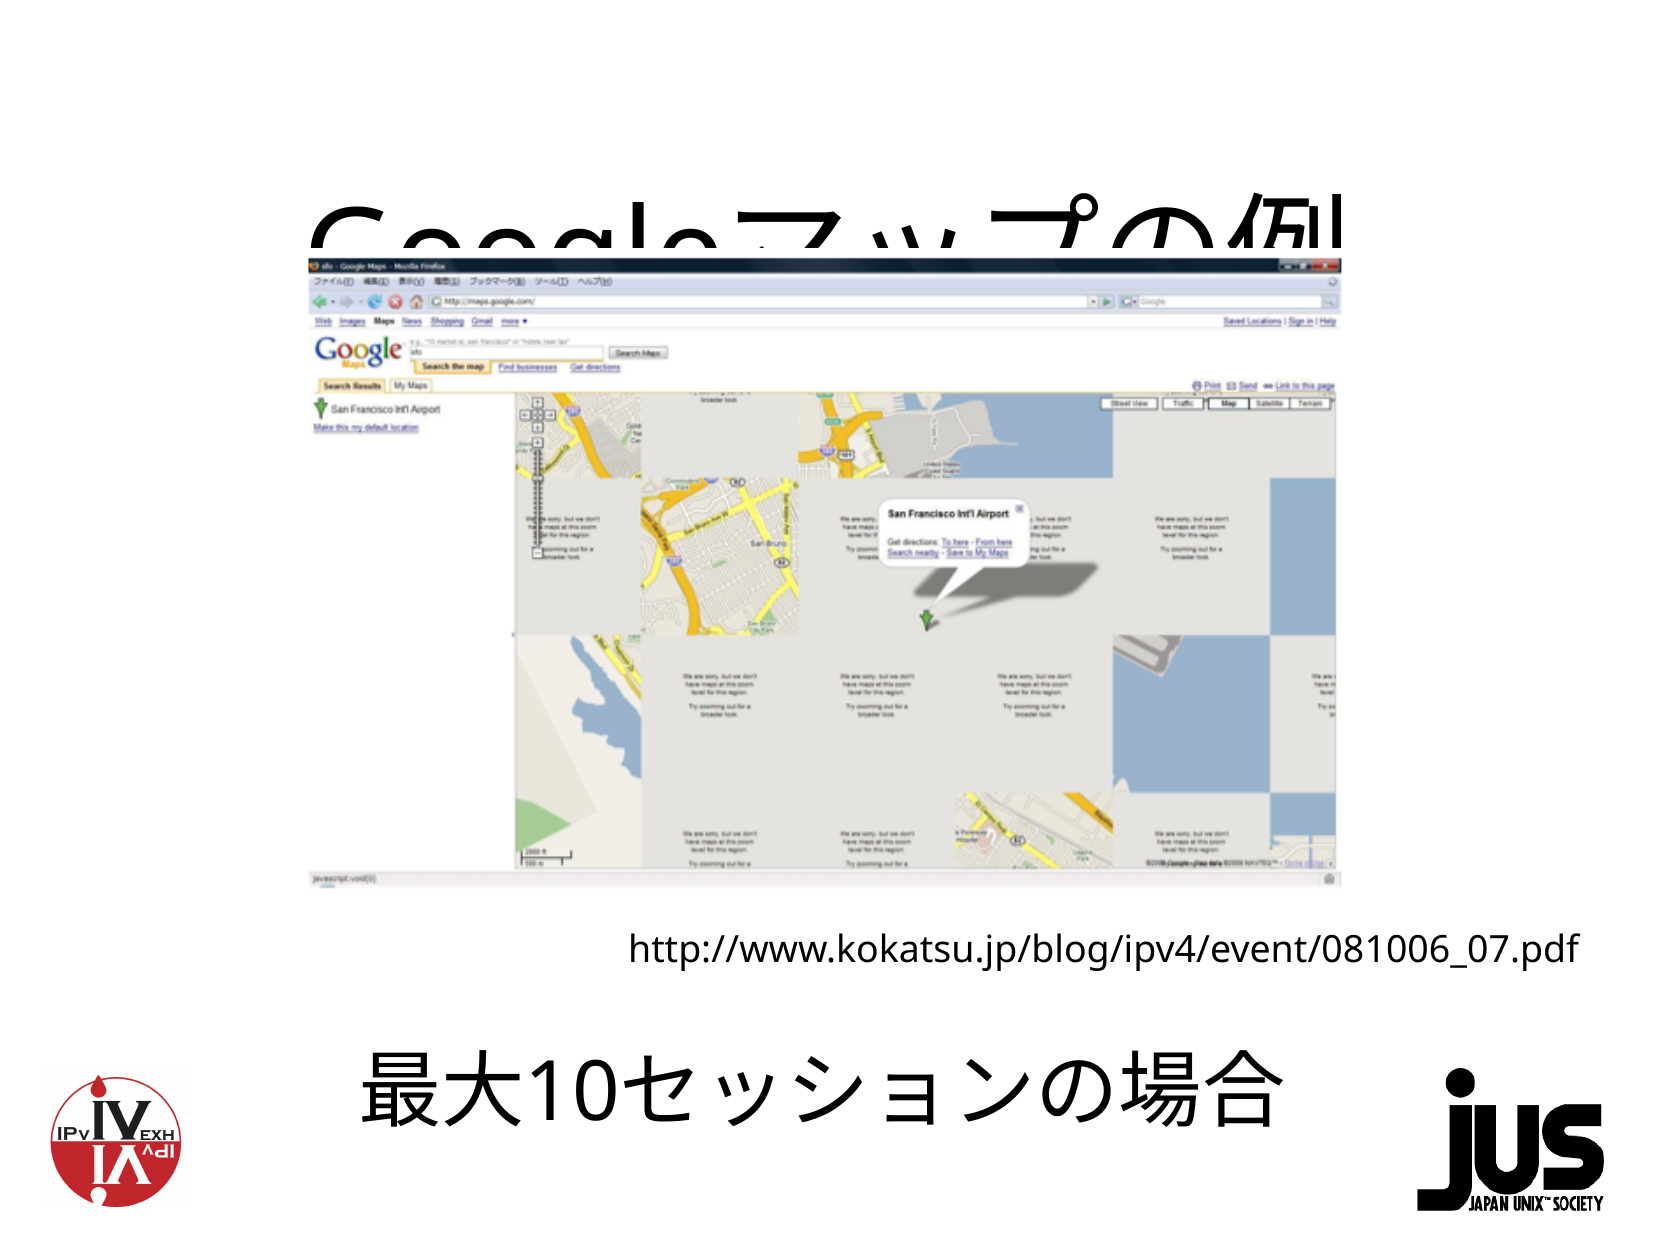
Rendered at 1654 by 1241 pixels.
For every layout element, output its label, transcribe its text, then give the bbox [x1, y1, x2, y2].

title Googleマップの例 [82, 56, 1571, 250]
picture [1417, 1068, 1604, 1211]
text_box http://www.kokatsu.jp/blog/ipv4/event/081006_07.pdf [561, 915, 1595, 971]
text_box 最大10セッションの場合 [246, 1025, 1398, 1144]
picture [41, 1068, 190, 1210]
picture [300, 248, 1354, 899]
